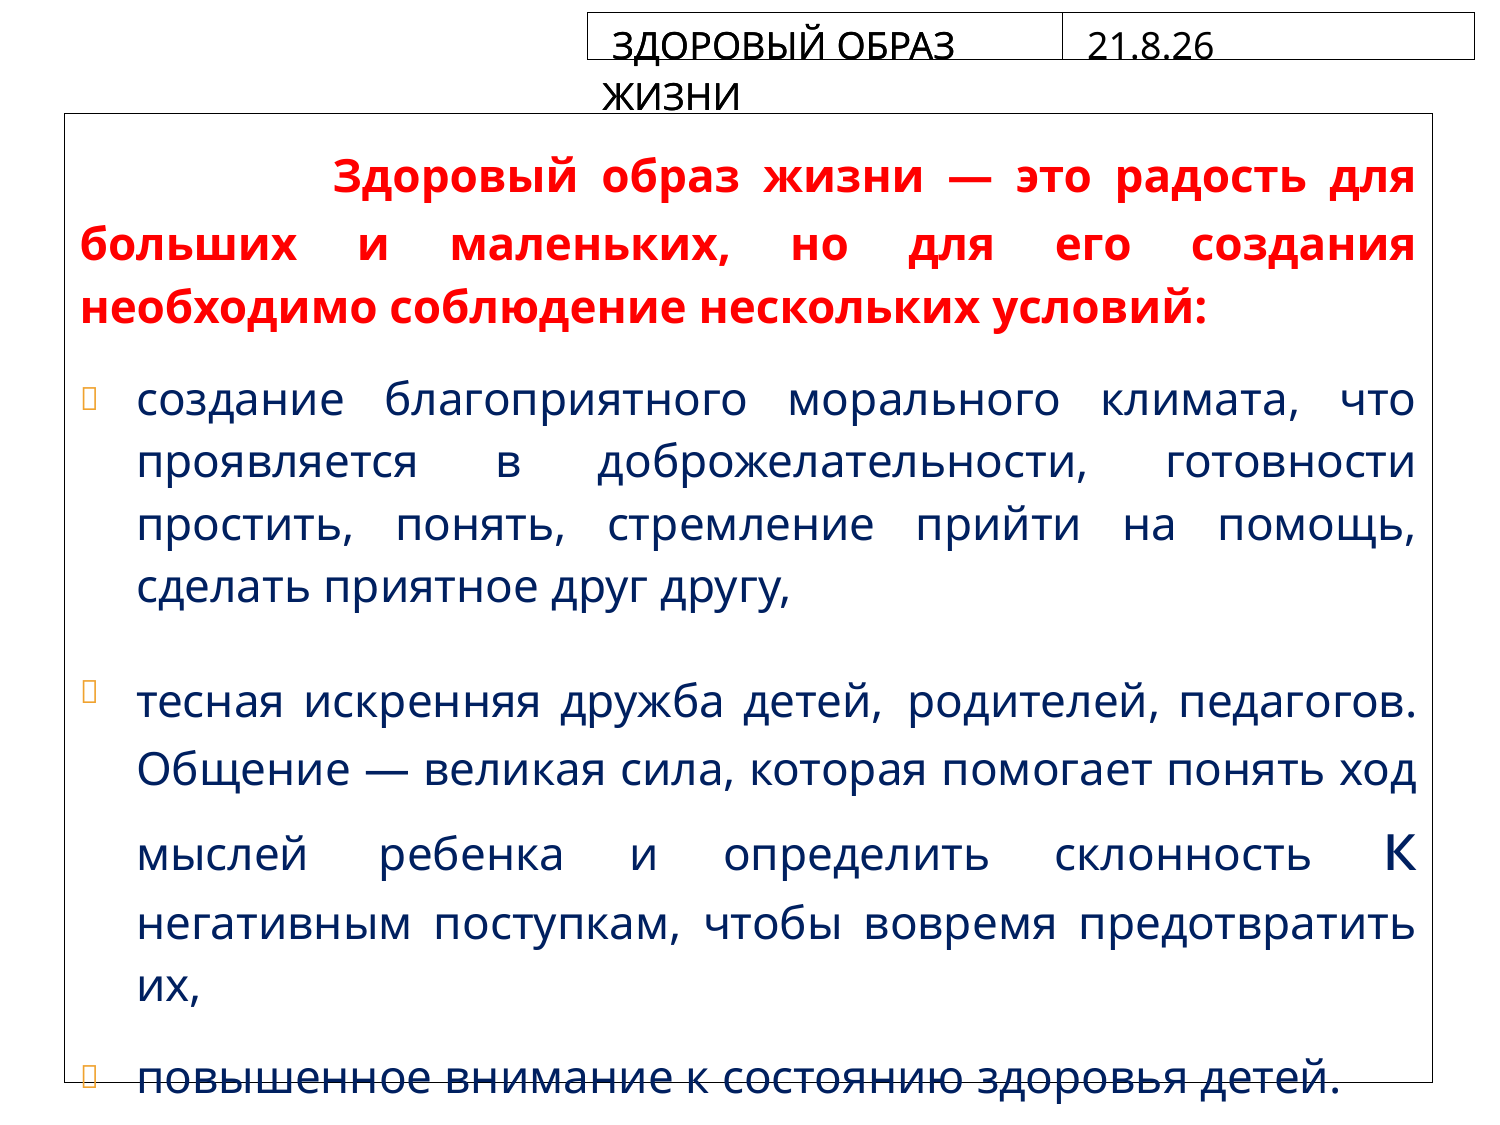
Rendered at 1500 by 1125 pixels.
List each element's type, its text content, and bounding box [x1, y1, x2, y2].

list Здоровый образ жизни — это радость для больших и маленьких, но для его создания необходимо соблюдение нескольких условий: создание благоприятного морального климата, что проявляется в доброжелательности, готовности простить, понять, стремление прийти на помощь, сделать приятное друг другу, тесная искренняя дружба детей, родителей, педагогов. Общение — великая сила, которая помогает понять ход мыслей ребенка и определить склонность к негативным поступкам, чтобы вовремя предотвратить их, повышенное внимание к состоянию здоровья детей. [64, 113, 1433, 1083]
footer ЗДОРОВЫЙ ОБРАЗ ЖИЗНИ [587, 12, 1063, 60]
